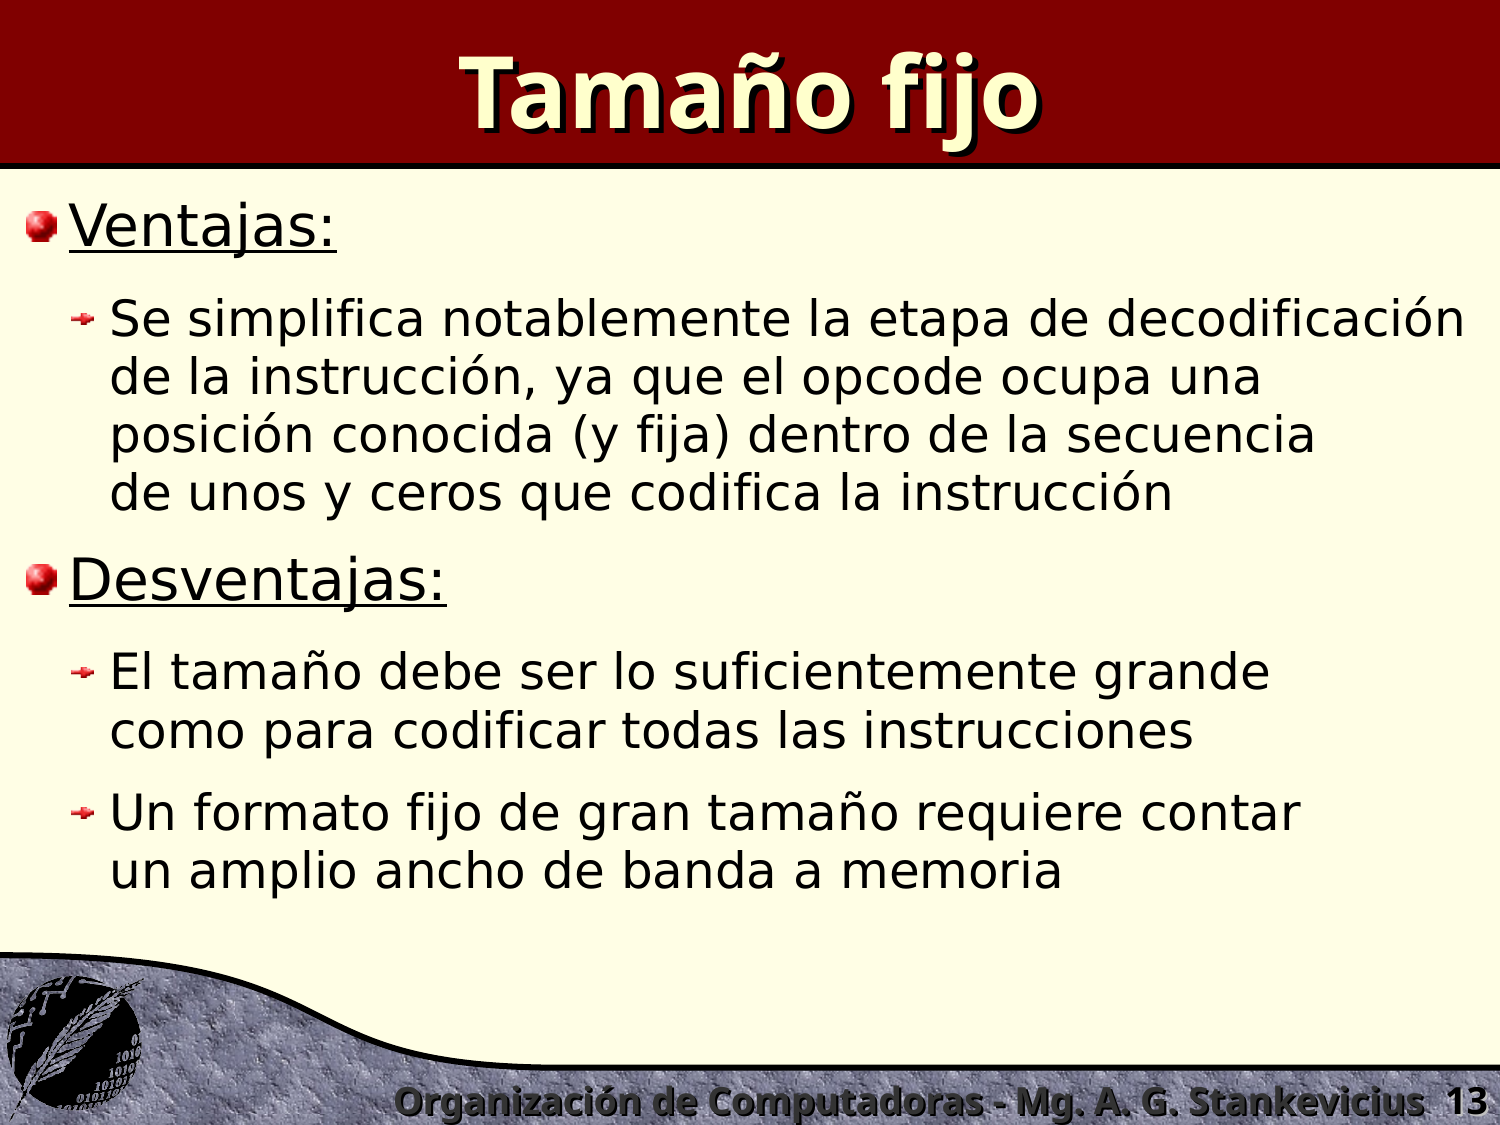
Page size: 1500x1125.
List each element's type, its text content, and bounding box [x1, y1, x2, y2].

picture [0, 959, 1500, 1125]
picture [802, 1100, 806, 1110]
picture [448, 1100, 455, 1110]
list Ventajas: Se simplifica notablemente la etapa de decodificación de la instrucción, ya que el opcode ocupa una posición conocida (y fija) dentro de la secuencia de unos y ceros que codifica la instrucción Desventajas: El tamaño debe ser lo suficientemente grande como para codificar todas las instrucciones Un formato fijo de gran tamaño requiere contar un amplio ancho de banda a memoria [11, 192, 1486, 935]
picture [1058, 1100, 1065, 1110]
title Tamaño fijo [15, 5, 1485, 160]
